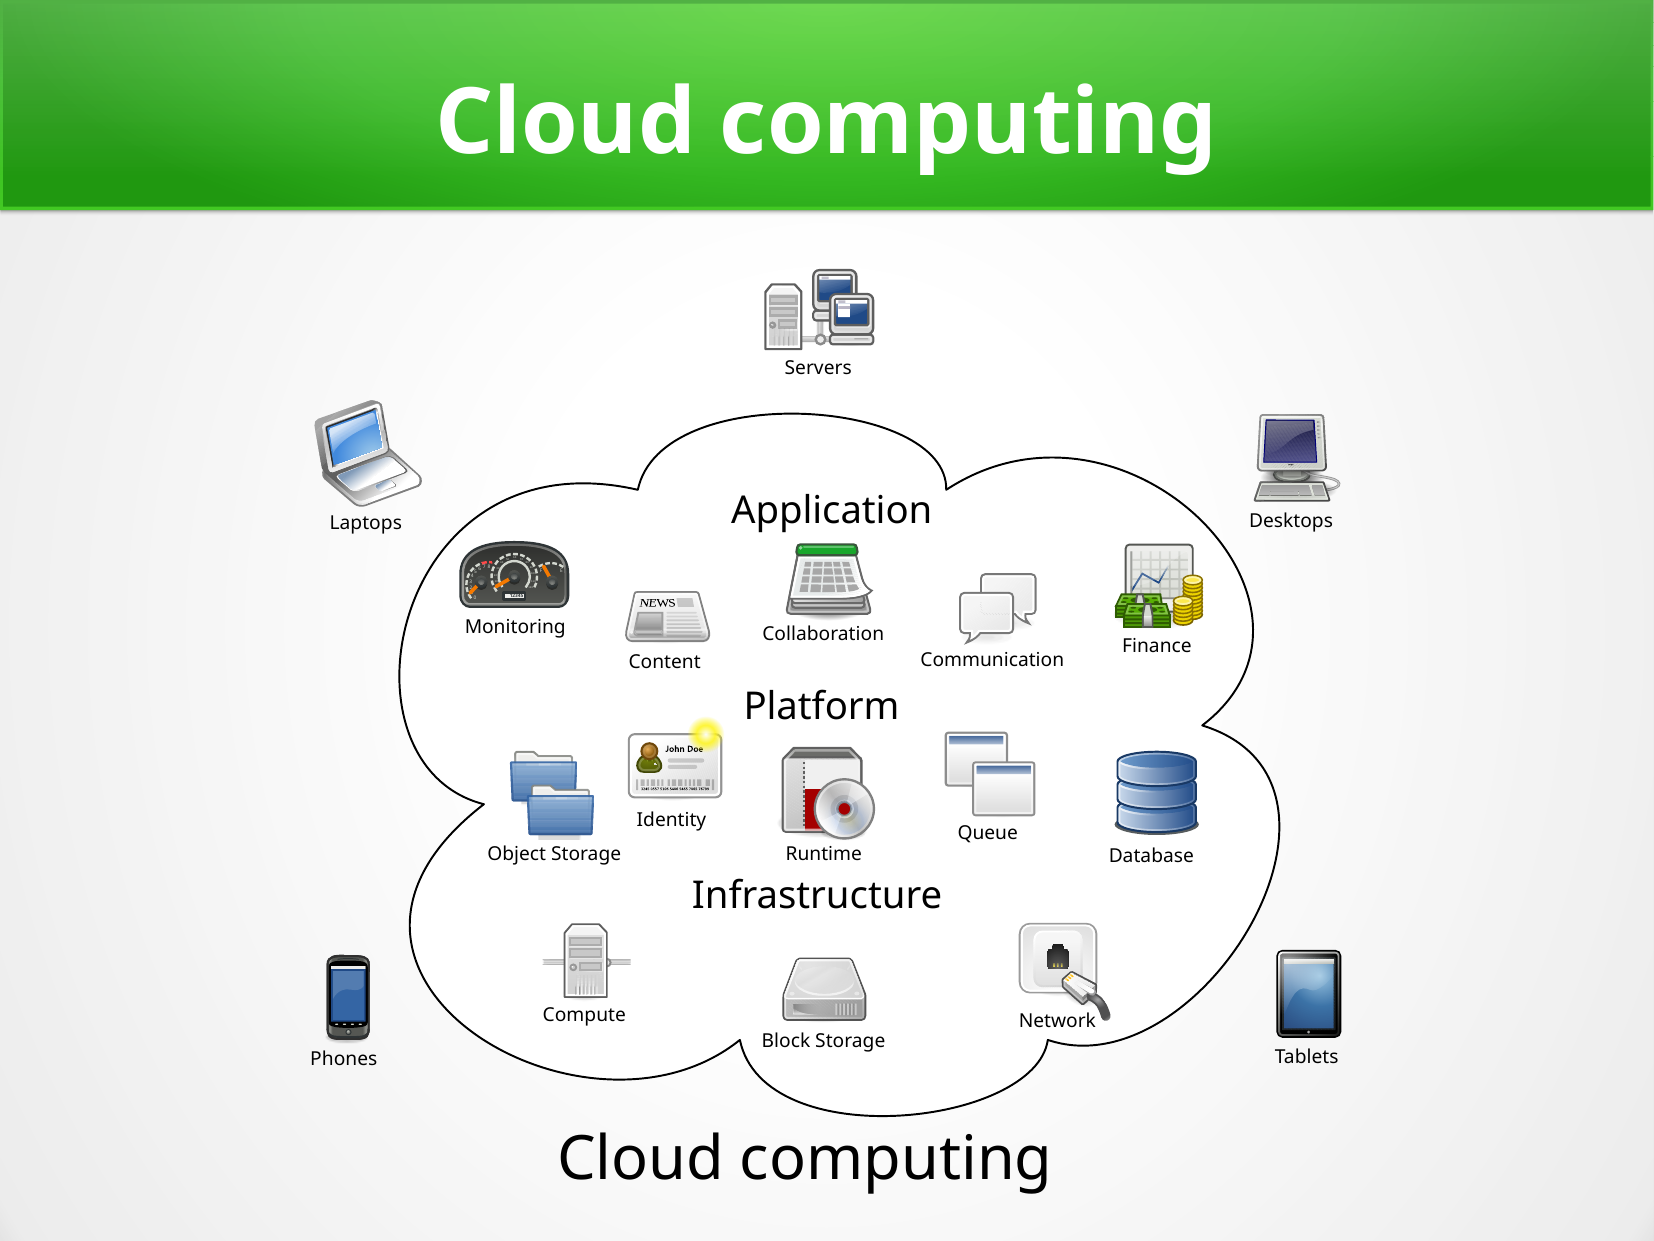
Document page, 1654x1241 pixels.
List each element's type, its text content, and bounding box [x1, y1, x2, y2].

title Cloud computing [82, 47, 1571, 189]
picture [263, 220, 1390, 1241]
